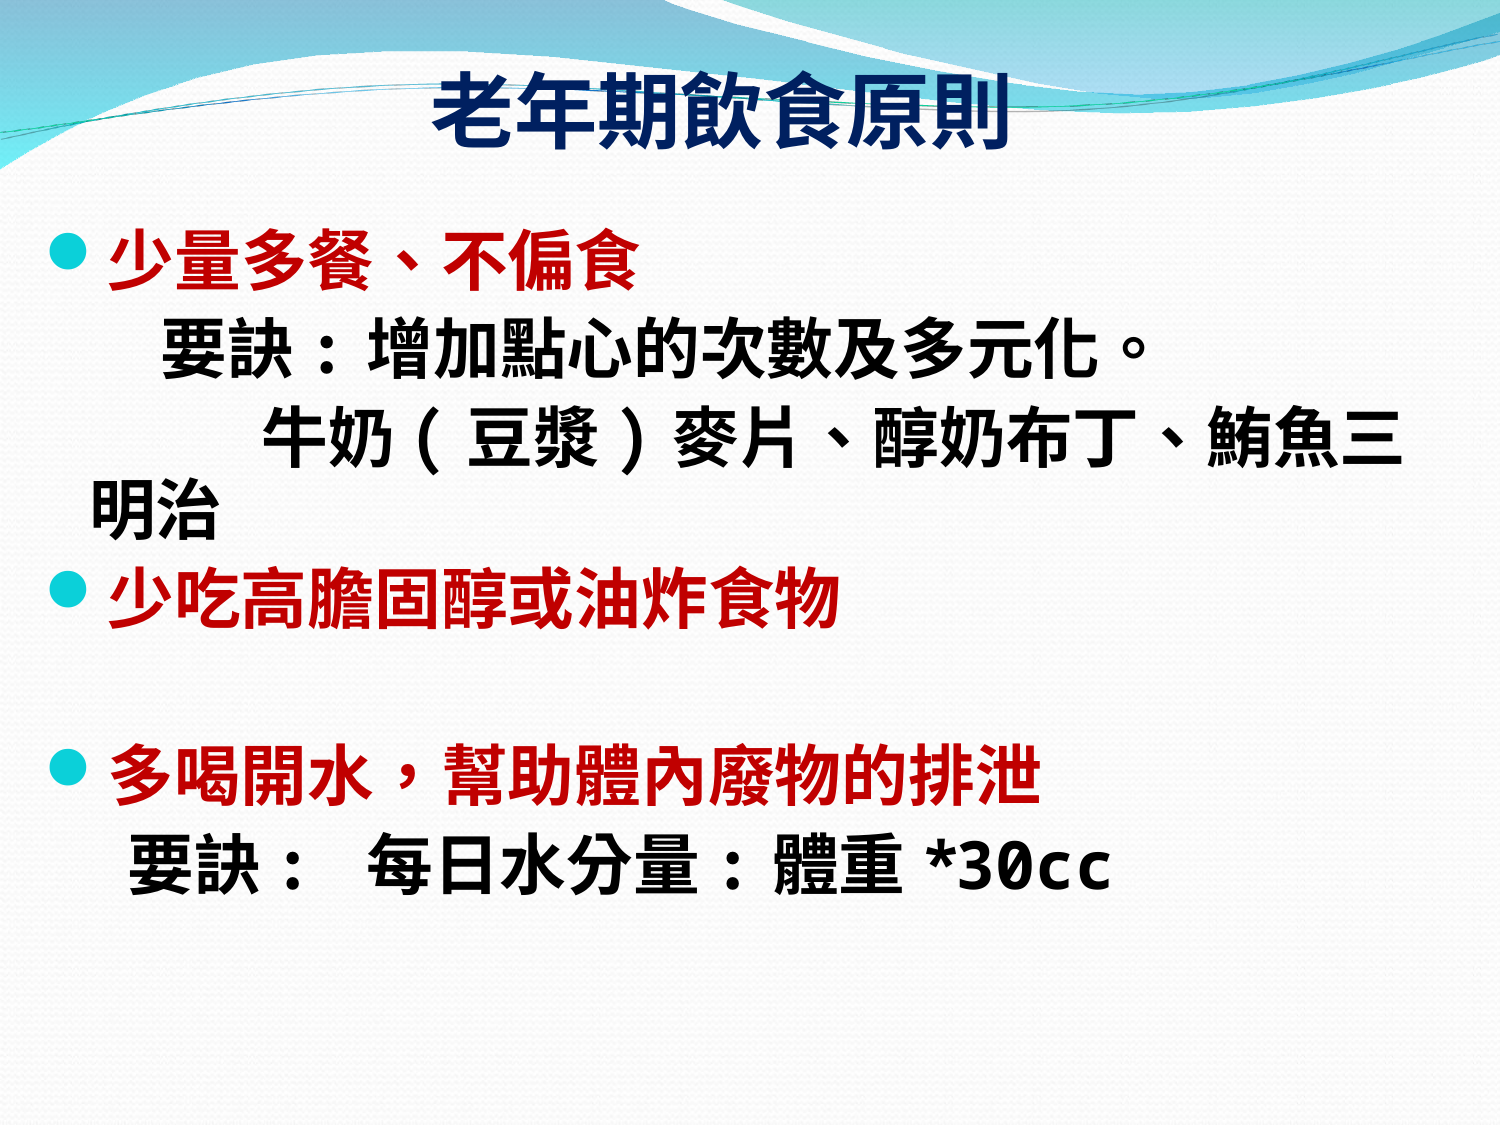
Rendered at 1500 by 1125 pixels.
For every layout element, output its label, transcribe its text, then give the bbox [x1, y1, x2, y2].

picture [0, 0, 1500, 1125]
title 老年期飲食原則 [76, 19, 1425, 159]
list 少量多餐、不偏食 要訣:增加點心的次數及多元化。 牛奶(豆漿)麥片、醇奶布丁、鮪魚三明治 少吃高膽固醇或油炸食物 多喝開水，幫助體內廢物的排泄 要訣: 每日水分量:體重*30cc [29, 220, 1471, 1071]
